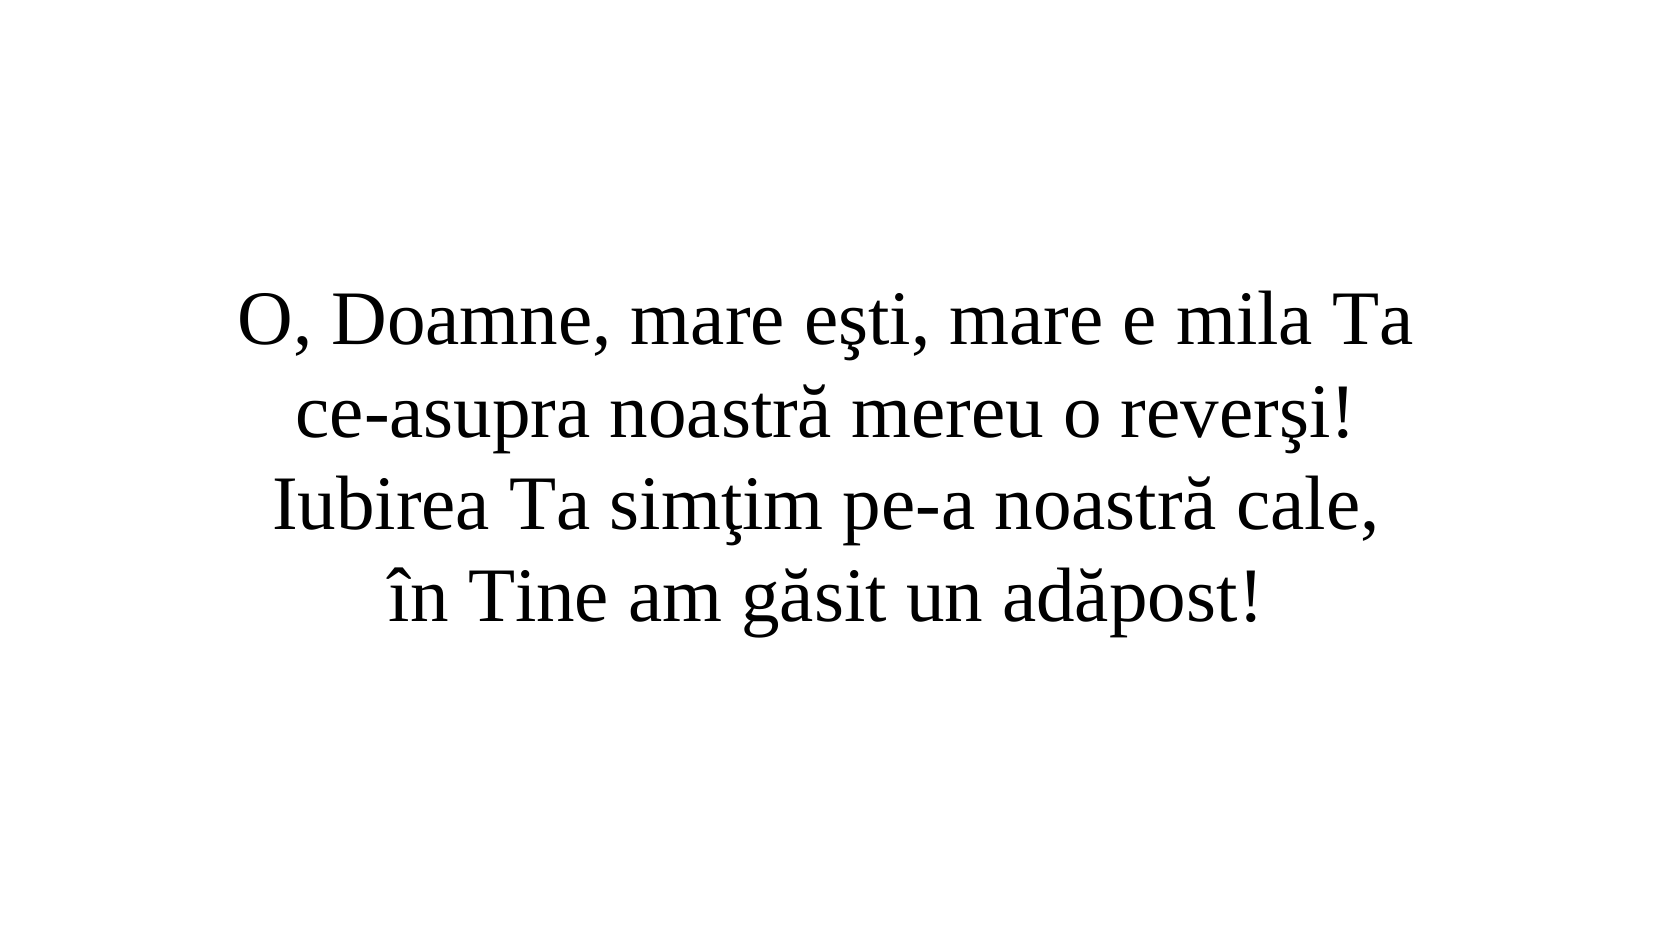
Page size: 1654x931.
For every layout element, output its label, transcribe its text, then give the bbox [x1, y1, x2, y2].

subtitle O, Doamne, mare eşti, mare e mila Ta ce-asupra noastră mereu o reverşi! Iubirea Ta simţim pe-a noastră cale, în Tine am găsit un adăpost! [0, 259, 1654, 661]
